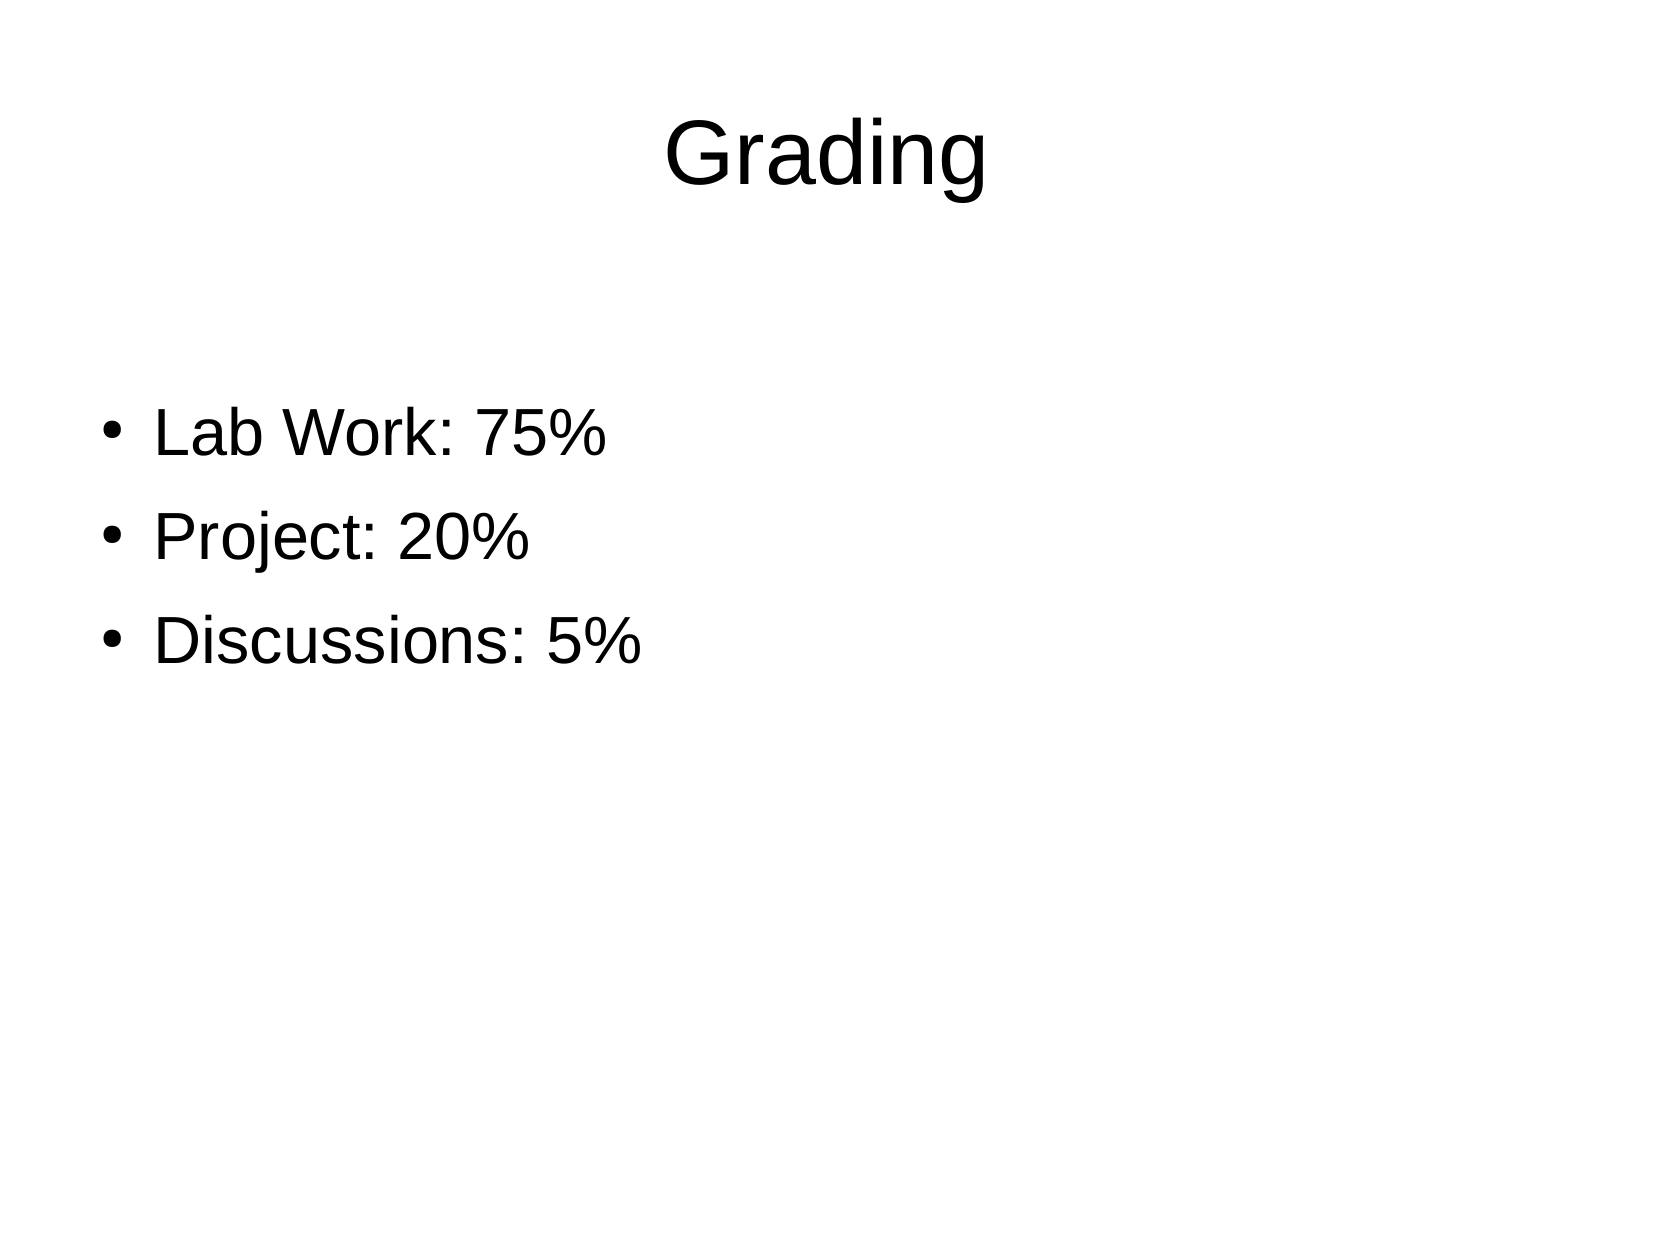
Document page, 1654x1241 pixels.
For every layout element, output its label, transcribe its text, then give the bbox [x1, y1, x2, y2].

list Lab Work: 75% Project: 20% Discussions: 5% [82, 290, 1571, 1094]
title Grading [82, 56, 1571, 250]
